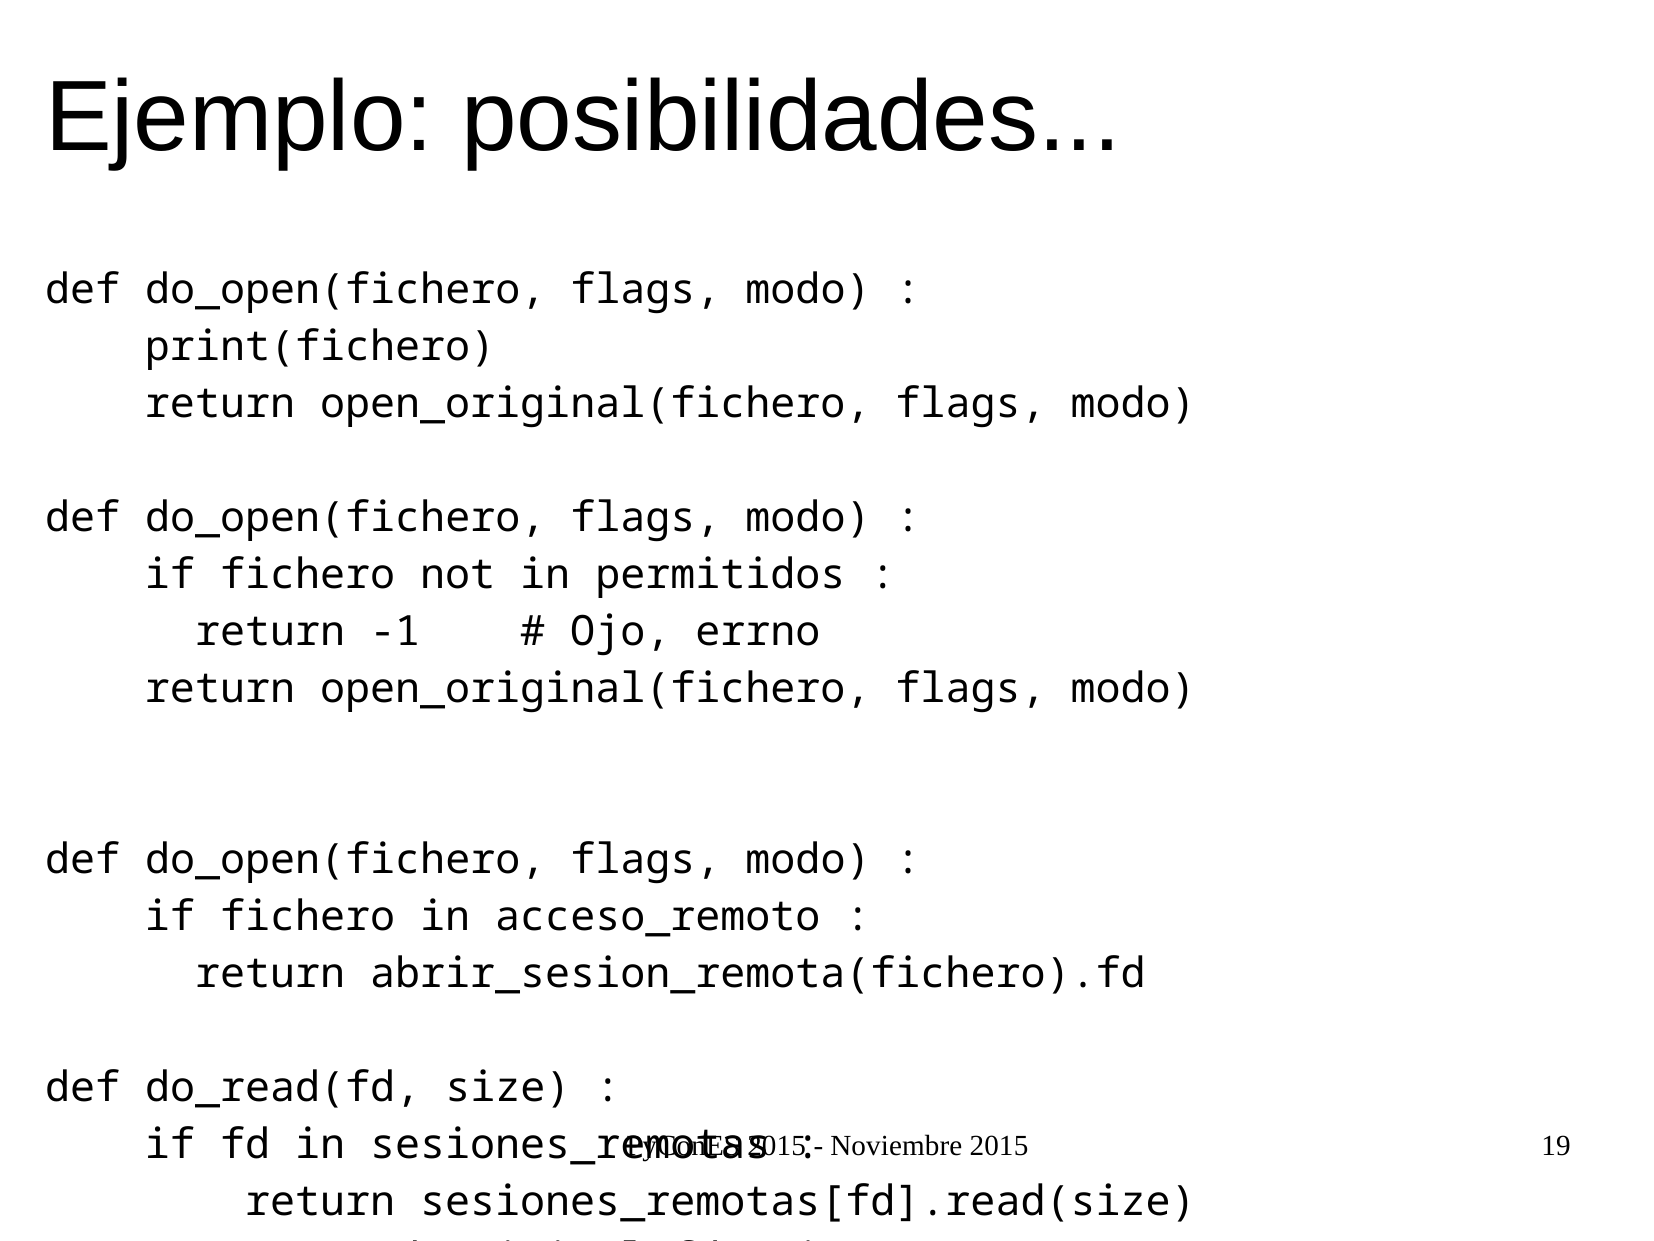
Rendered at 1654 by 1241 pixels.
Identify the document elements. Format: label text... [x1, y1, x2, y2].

subtitle Ejemplo: posibilidades... def do_open(fichero, flags, modo) : print(fichero) return open_original(fichero, flags, modo) def do_open(fichero, flags, modo) : if fichero not in permitidos : return -1 # Ojo, errno return open_original(fichero, flags, modo) def do_open(fichero, flags, modo) : if fichero in acceso_remoto : return abrir_sesion_remota(fichero).fd def do_read(fd, size) : if fd in sesiones_remotas : return sesiones_remotas[fd].read(size) return read_original(fd, size) [45, 60, 1606, 1125]
